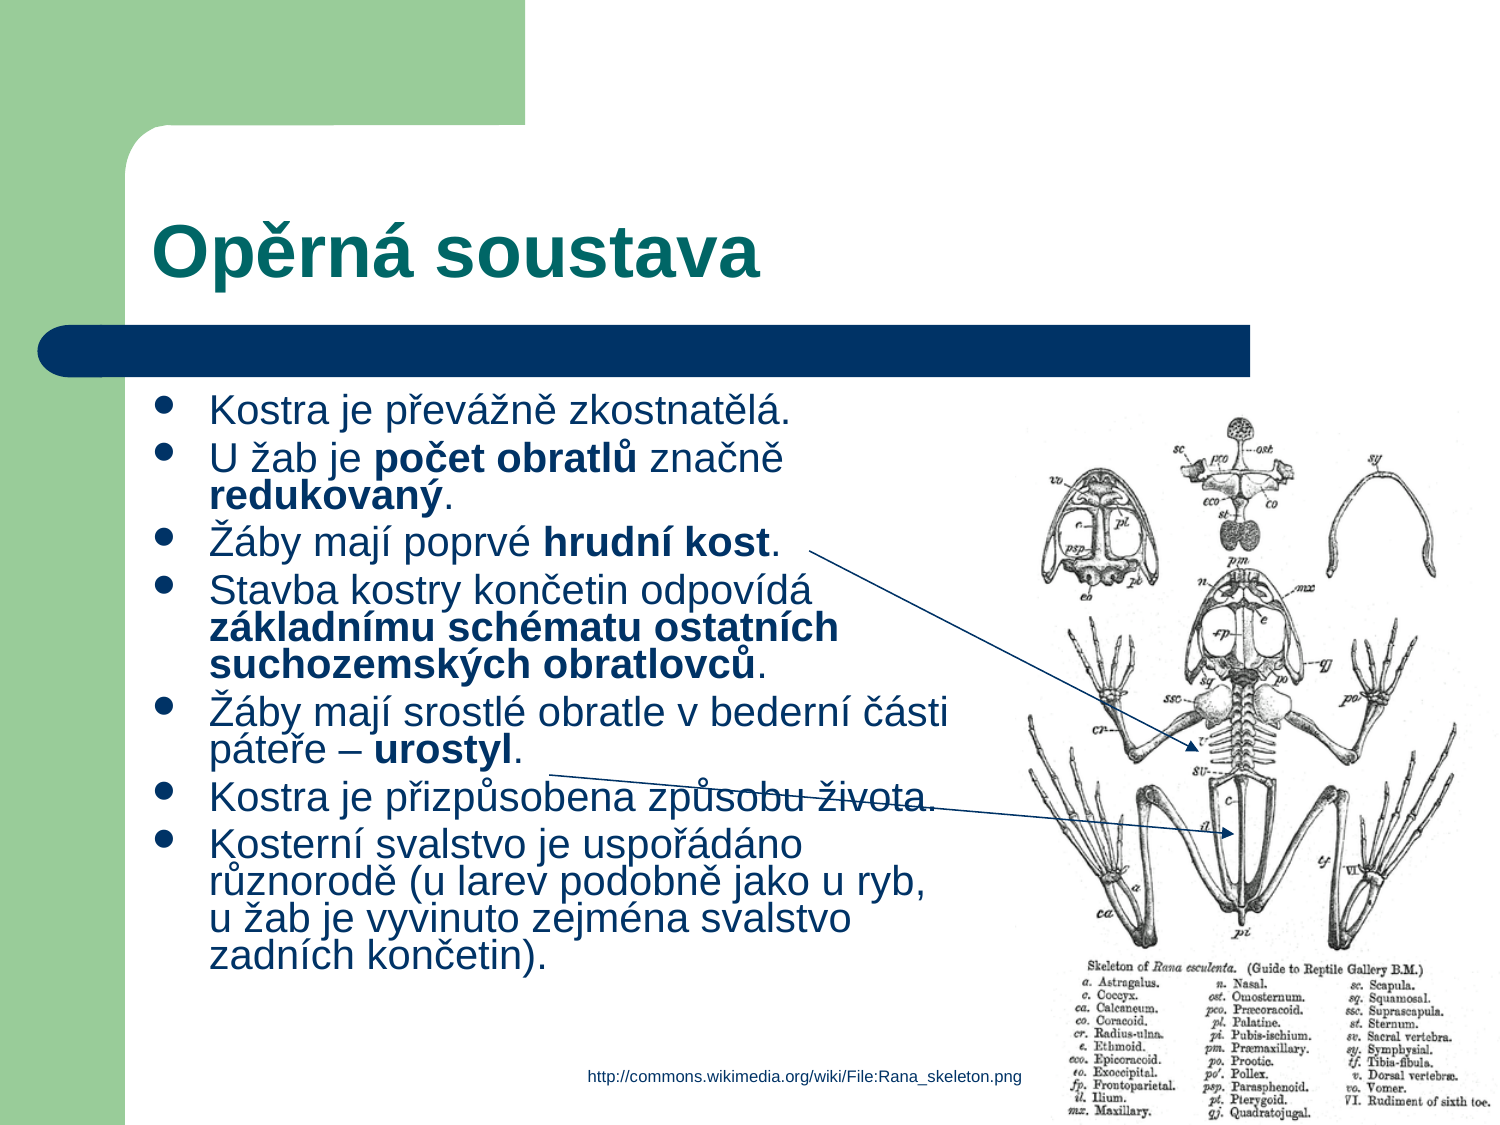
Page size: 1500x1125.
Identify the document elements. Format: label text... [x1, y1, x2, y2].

list Kostra je převážně zkostnatělá. U žab je počet obratlů značně redukovaný. Žáby mají poprvé hrudní kost. Stavba kostry končetin odpovídá základnímu schématu ostatních suchozemských obratlovců. Žáby mají srostlé obratle v bederní části páteře – urostyl. Kostra je přizpůsobena způsobu života. Kosterní svalstvo je uspořádáno různorodě (u larev podobně jako u ryb, u žab je vyvinuto zejména svalstvo zadních končetin). [137, 387, 987, 1059]
title Opěrná soustava [136, 136, 1414, 301]
picture [1015, 408, 1500, 1125]
text_box http://commons.wikimedia.org/wiki/File:Rana_skeleton.png [572, 1058, 1046, 1094]
